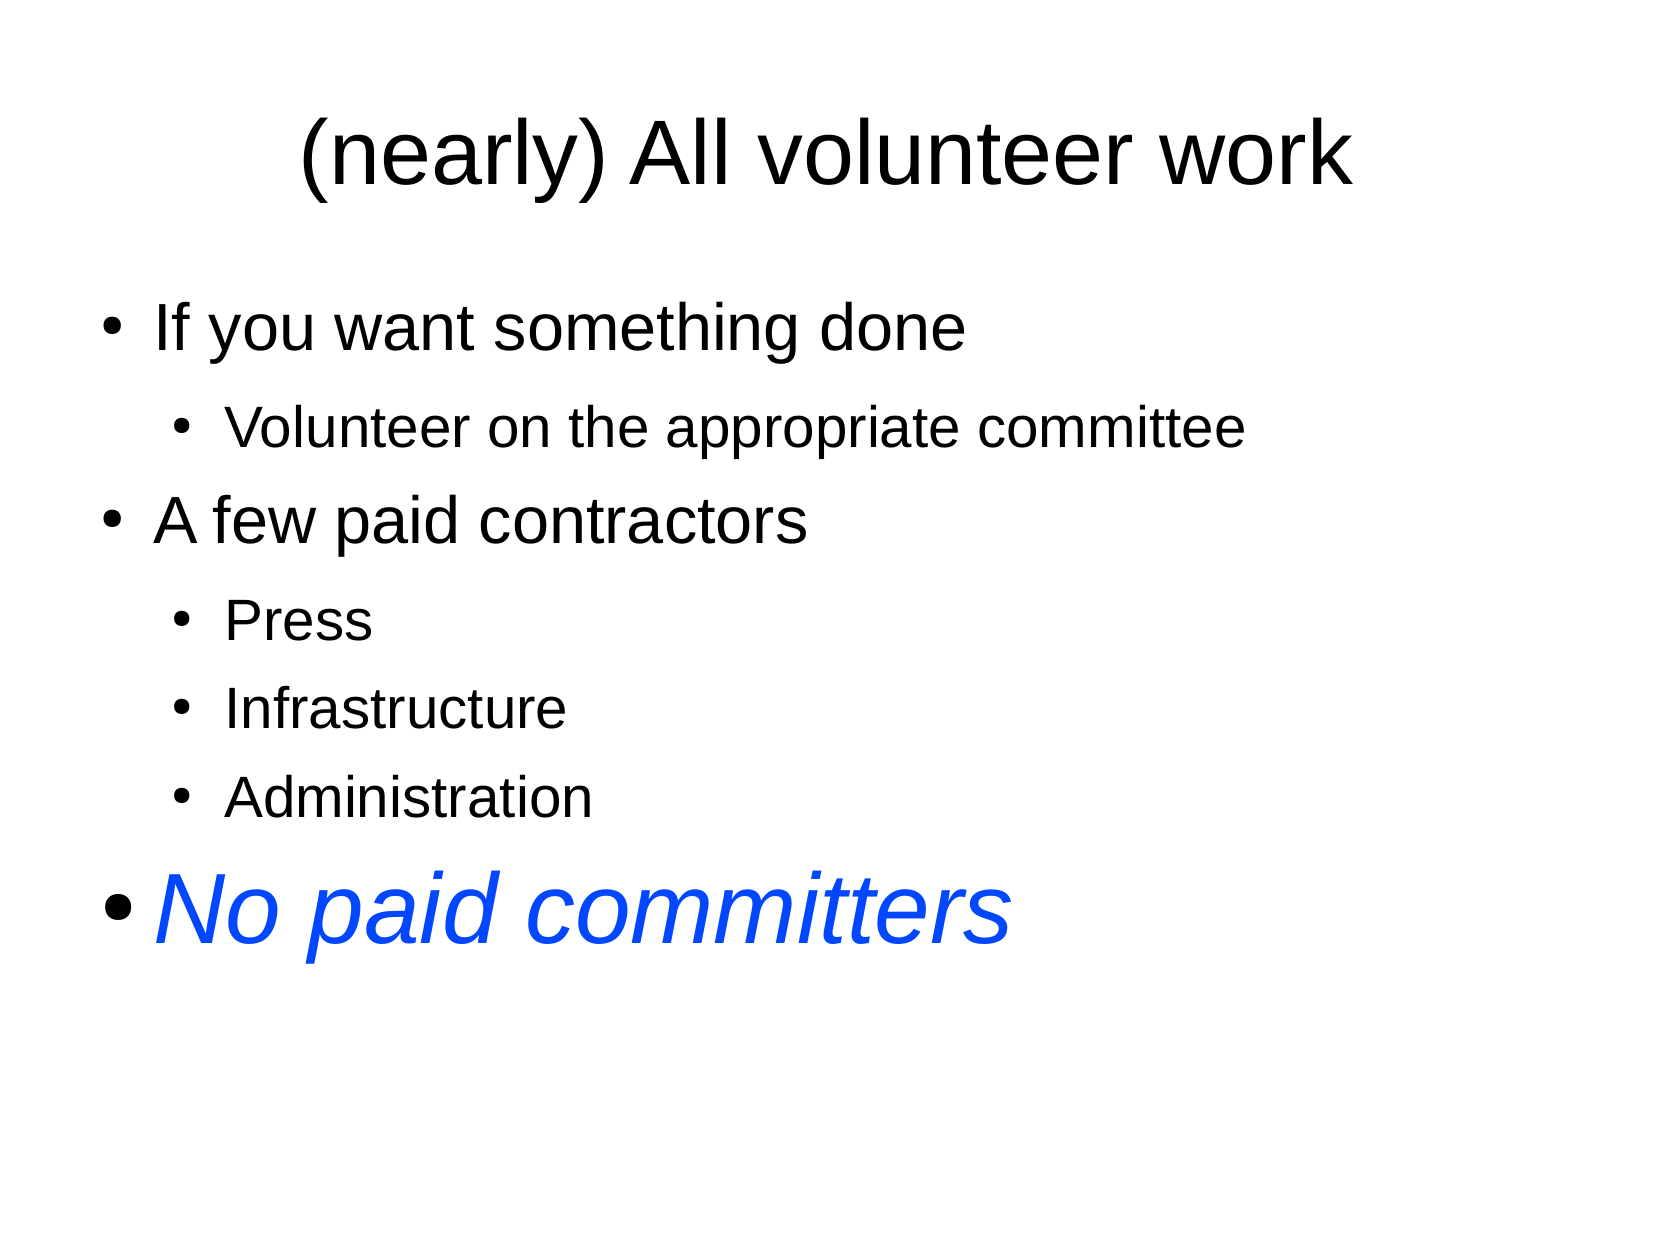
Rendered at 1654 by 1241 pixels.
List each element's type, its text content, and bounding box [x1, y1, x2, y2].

list If you want something done Volunteer on the appropriate committee A few paid contractors Press Infrastructure Administration No paid committers [82, 290, 1571, 1109]
title (nearly) All volunteer work [82, 49, 1571, 257]
